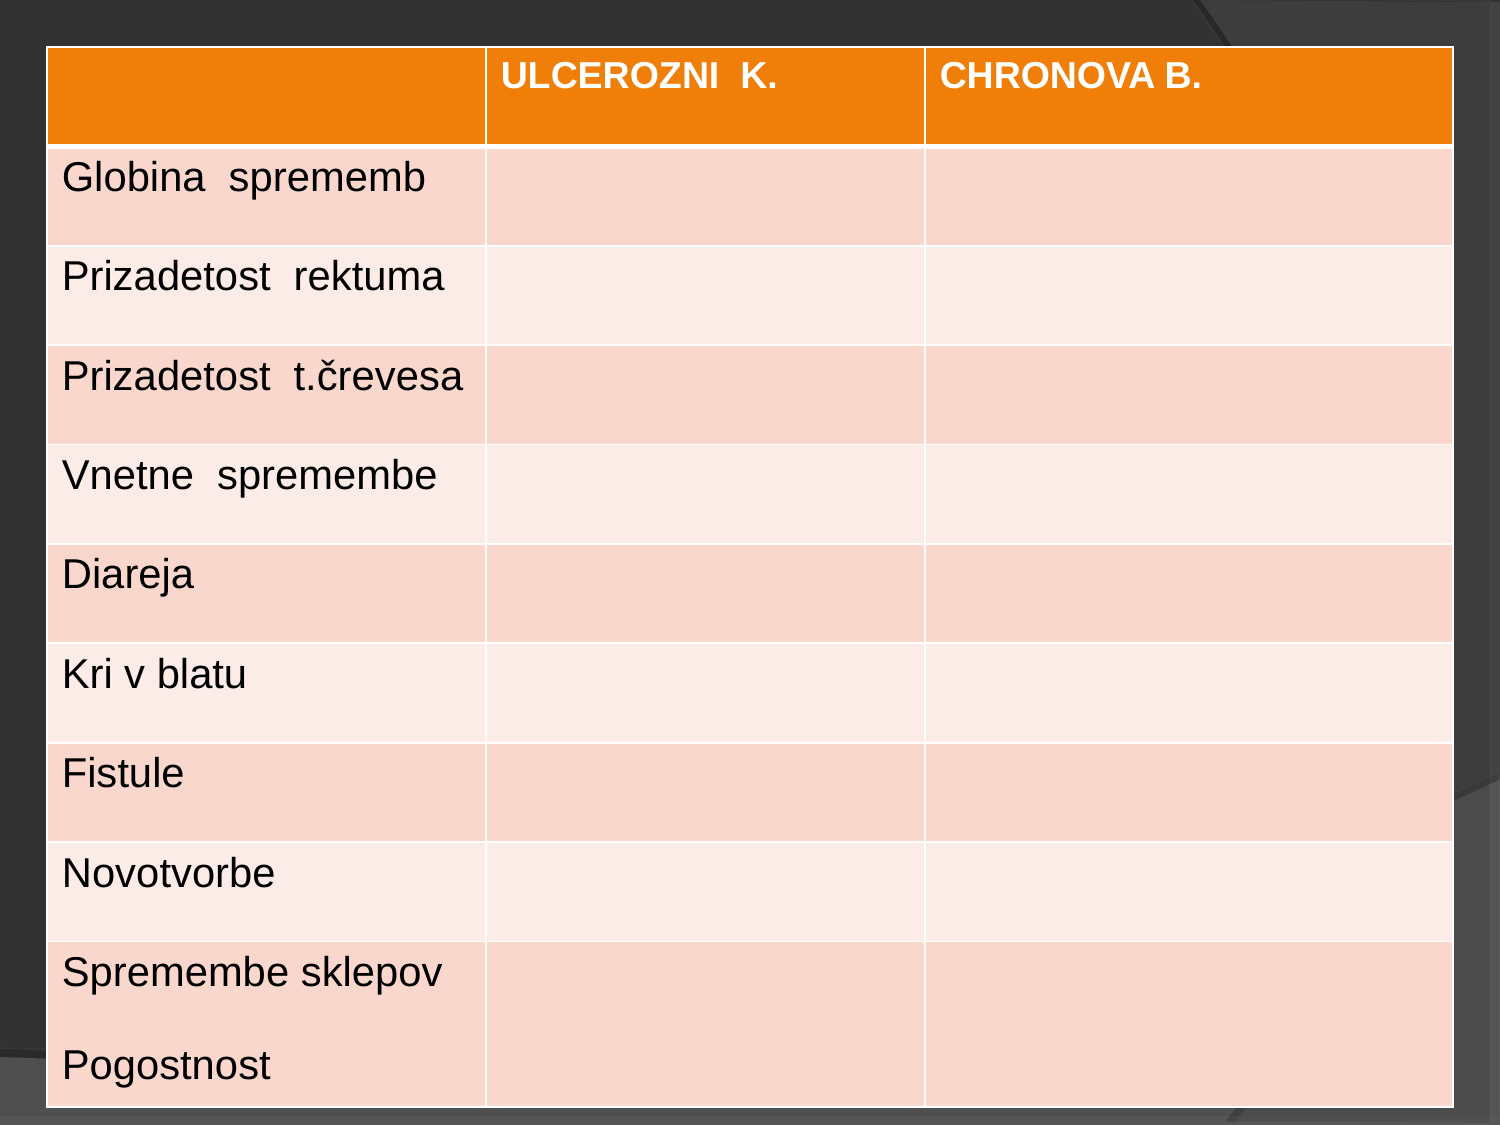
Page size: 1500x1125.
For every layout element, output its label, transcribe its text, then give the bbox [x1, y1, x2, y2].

table_cell [926, 942, 1452, 1106]
table_header ULCEROZNI K. [487, 48, 924, 144]
table_cell Diareja [48, 545, 485, 642]
table_cell [926, 545, 1452, 642]
table_cell [487, 545, 924, 642]
table_cell Novotvorbe [48, 843, 485, 941]
table_cell Prizadetost t.črevesa [48, 346, 485, 444]
table_cell [926, 247, 1452, 344]
table_cell [487, 644, 924, 742]
table_cell [926, 843, 1452, 941]
table_cell [487, 346, 924, 444]
table_cell Fistule [48, 744, 485, 841]
table_cell [487, 942, 924, 1106]
table_cell [926, 644, 1452, 742]
table_cell [487, 445, 924, 543]
table_cell [926, 149, 1452, 245]
table_cell [487, 149, 924, 245]
table_cell [926, 445, 1452, 543]
table_cell Globina sprememb [48, 149, 485, 245]
table_cell [487, 843, 924, 941]
table_header CHRONOVA B. [926, 48, 1452, 144]
table_header [48, 48, 485, 144]
table_cell Vnetne spremembe [48, 445, 485, 543]
table_cell Kri v blatu [48, 644, 485, 742]
table_cell [487, 744, 924, 841]
table_cell [487, 247, 924, 344]
table_cell Prizadetost rektuma [48, 247, 485, 344]
table_cell Spremembe sklepov Pogostnost [48, 942, 485, 1106]
table_cell [926, 346, 1452, 444]
table_cell [926, 744, 1452, 841]
